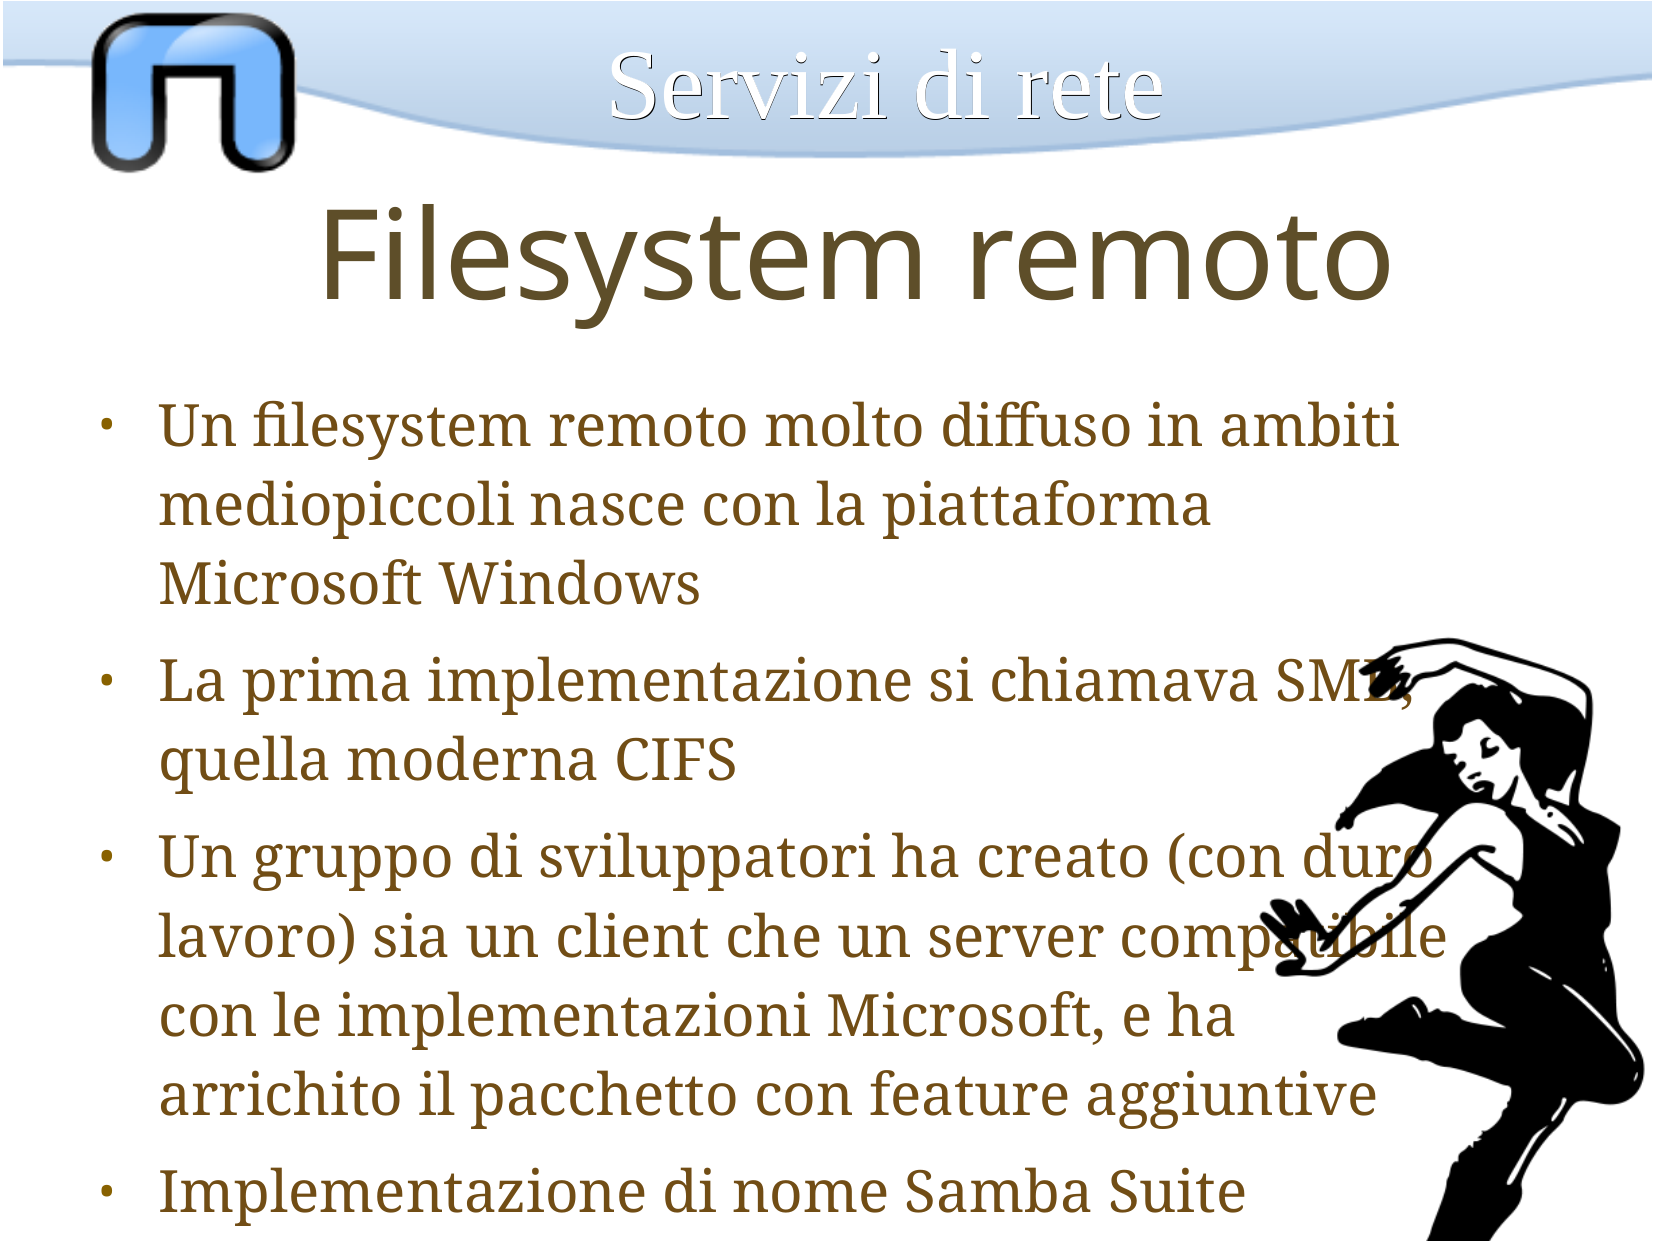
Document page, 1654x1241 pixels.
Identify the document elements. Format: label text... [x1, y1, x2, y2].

text_box Servizi di rete [590, 29, 1182, 266]
title Filesystem remoto [147, 88, 1565, 414]
list Un filesystem remoto molto diffuso in ambiti medio­piccoli nasce con la piattaforma Microsoft Windows La prima implementazione si chiamava SMB, quella moderna CIFS Un gruppo di sviluppatori ha creato (con duro lavoro) sia un client che un server compatibile con le implementazioni Microsoft, e ha arrichito il pacchetto con feature aggiuntive Implementazione di nome Samba Suite [64, 383, 1477, 1183]
picture [0, 0, 1654, 1241]
